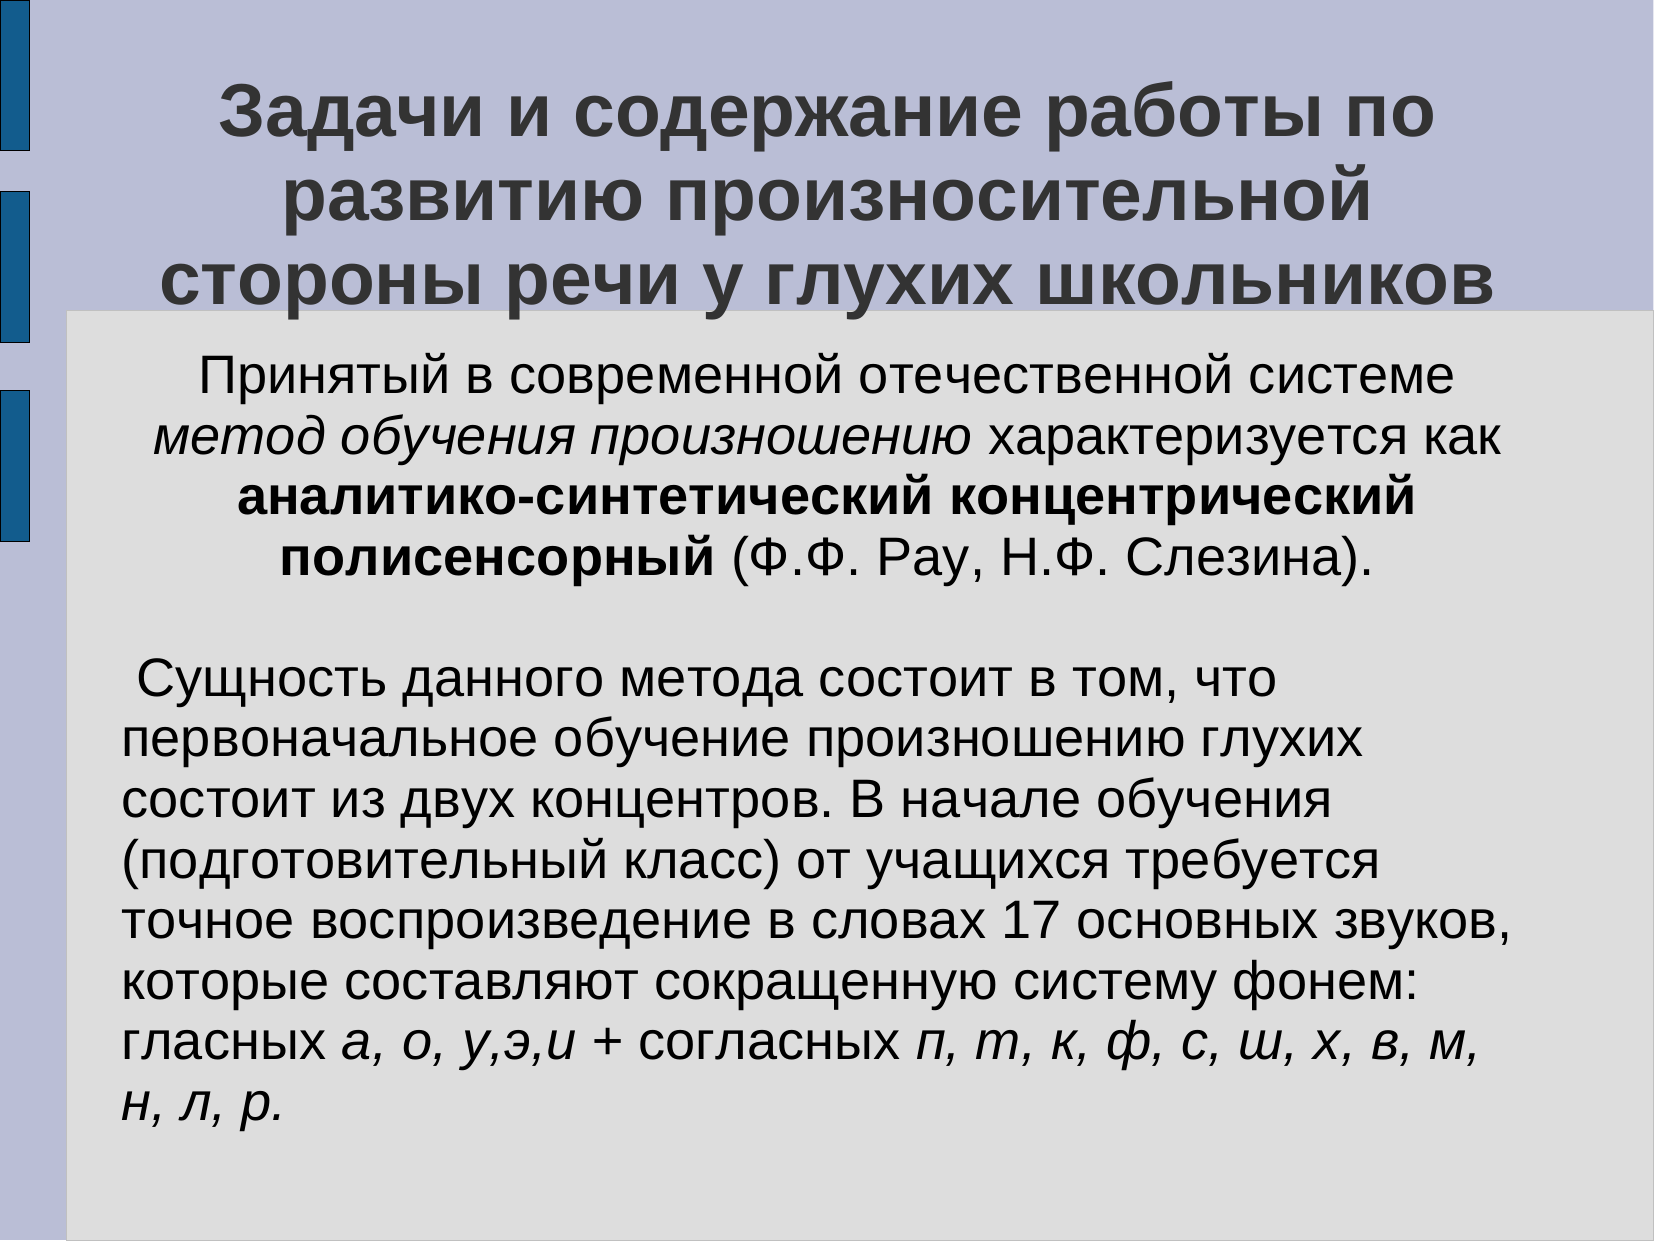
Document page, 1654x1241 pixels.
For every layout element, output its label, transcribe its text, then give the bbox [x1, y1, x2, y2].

list Принятый в современной отечественной системе метод обучения произношению характеризуется как аналитико-синтетический концентрический полисенсорный (Ф.Ф. Pay, Н.Ф. Слезина). Сущность данного метода состоит в том, что первоначальное обучение произношению глухих состоит из двух концентров. В начале обучения (подготовительный класс) от учащихся требуется точное воспроизведение в словах 17 основных звуков, которые составляют сокращенную систему фонем: гласных а, о, у,э,и + согласных п, т, к, ф, с, ш, х, в, м, н, л, р. [121, 344, 1534, 1135]
title Задачи и содержание работы по развитию произносительной стороны речи у глухих школьников [121, 68, 1534, 321]
